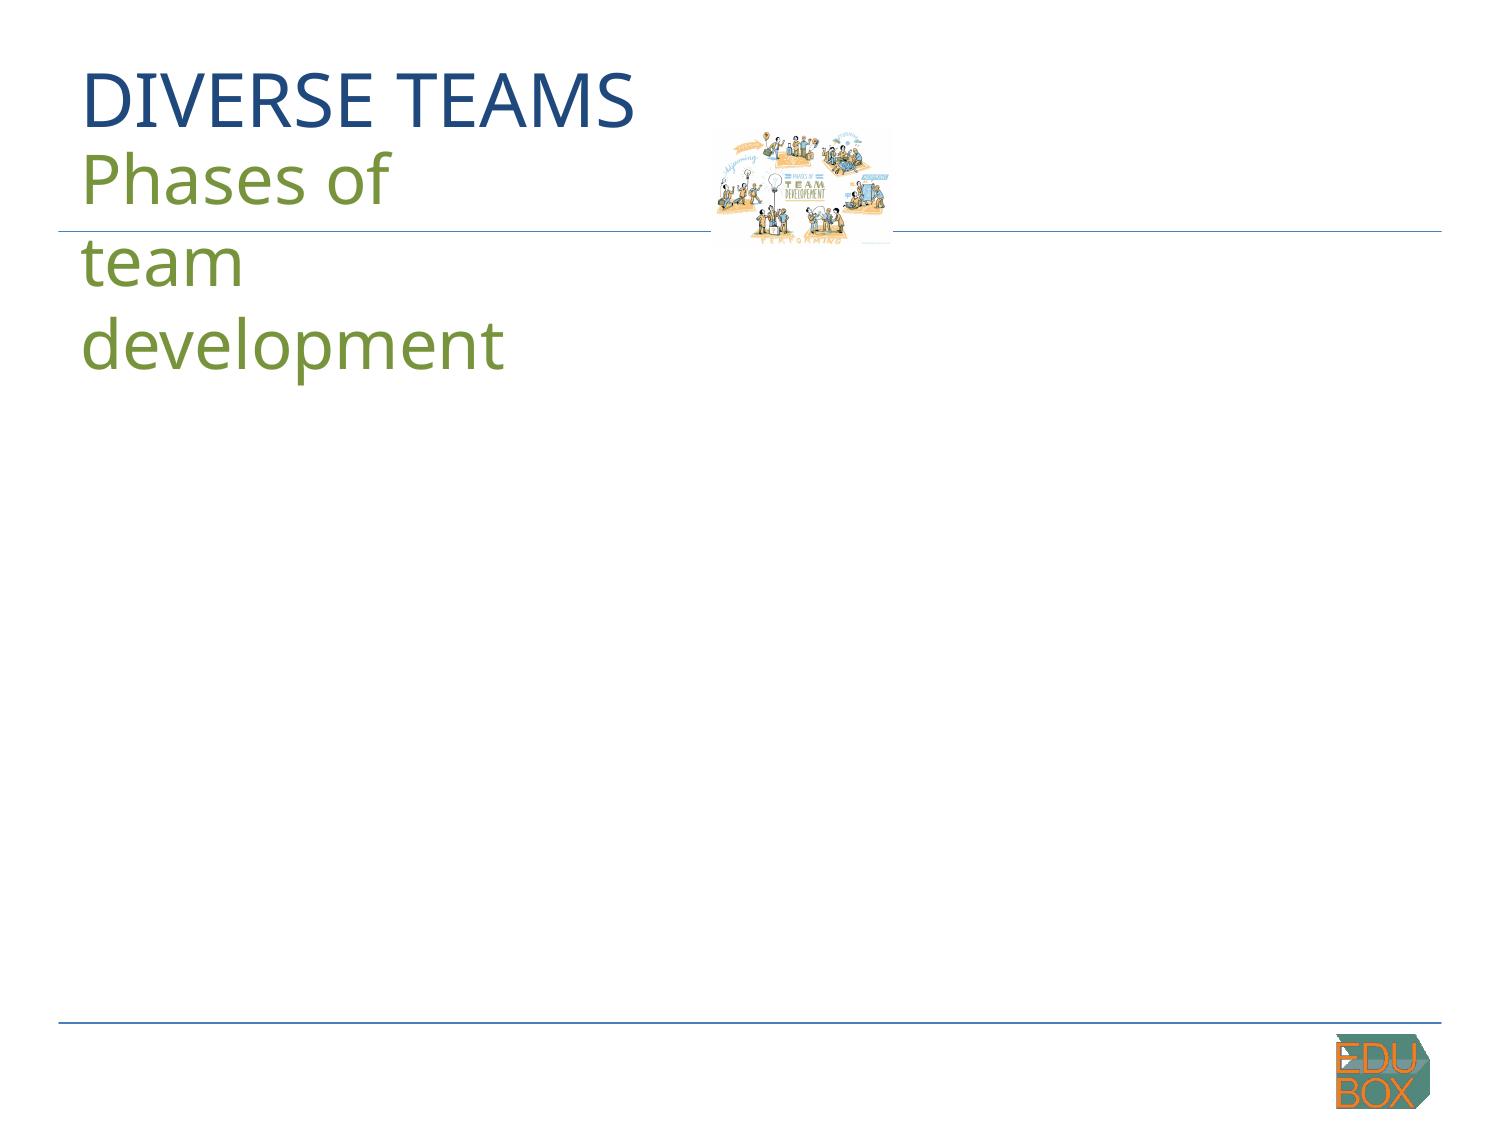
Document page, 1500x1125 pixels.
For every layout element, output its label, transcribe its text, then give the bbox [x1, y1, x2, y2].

picture [742, 127, 861, 247]
list Phases of team development [861, 127, 1040, 247]
picture [177, 255, 1323, 1005]
list Phases of team development [64, 127, 742, 247]
picture [1328, 1028, 1437, 1114]
title DIVERSE TEAMS [64, 42, 1471, 153]
